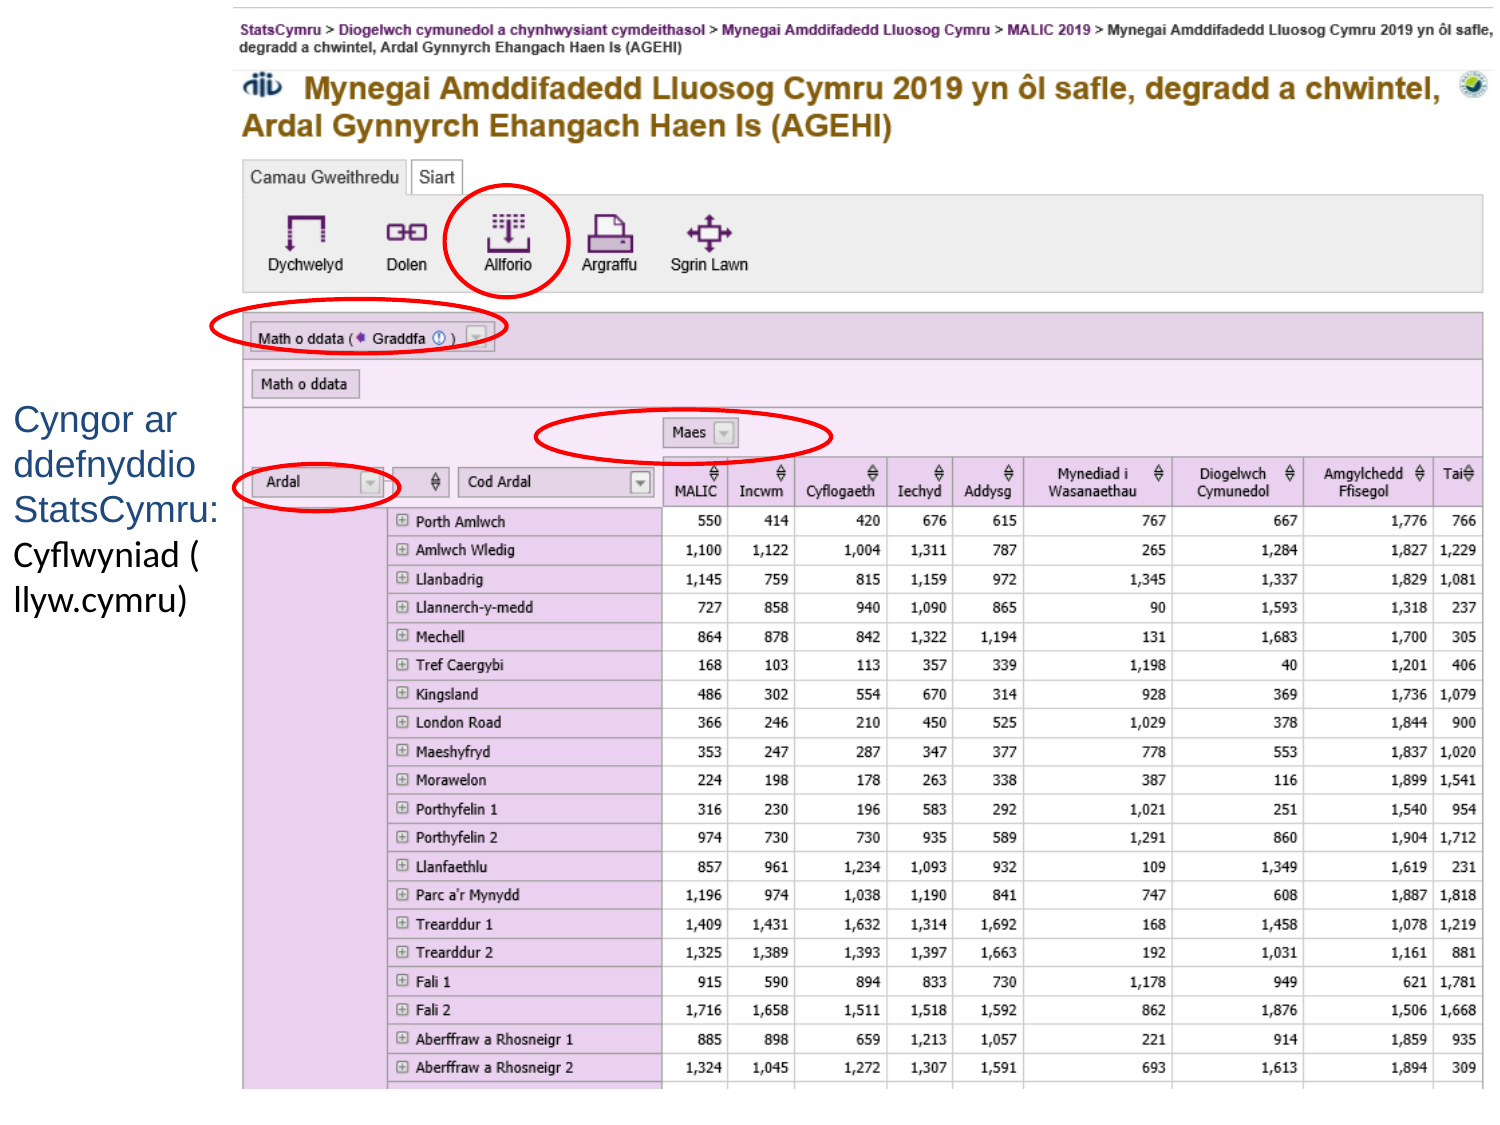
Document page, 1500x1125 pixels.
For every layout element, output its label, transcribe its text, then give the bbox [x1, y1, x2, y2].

text_box Cyngor ar ddefnyddio StatsCymru: Cyflwyniad (llyw.cymru) [0, 388, 256, 628]
picture [233, 302, 504, 351]
picture [233, 7, 1493, 1089]
picture [256, 467, 397, 509]
